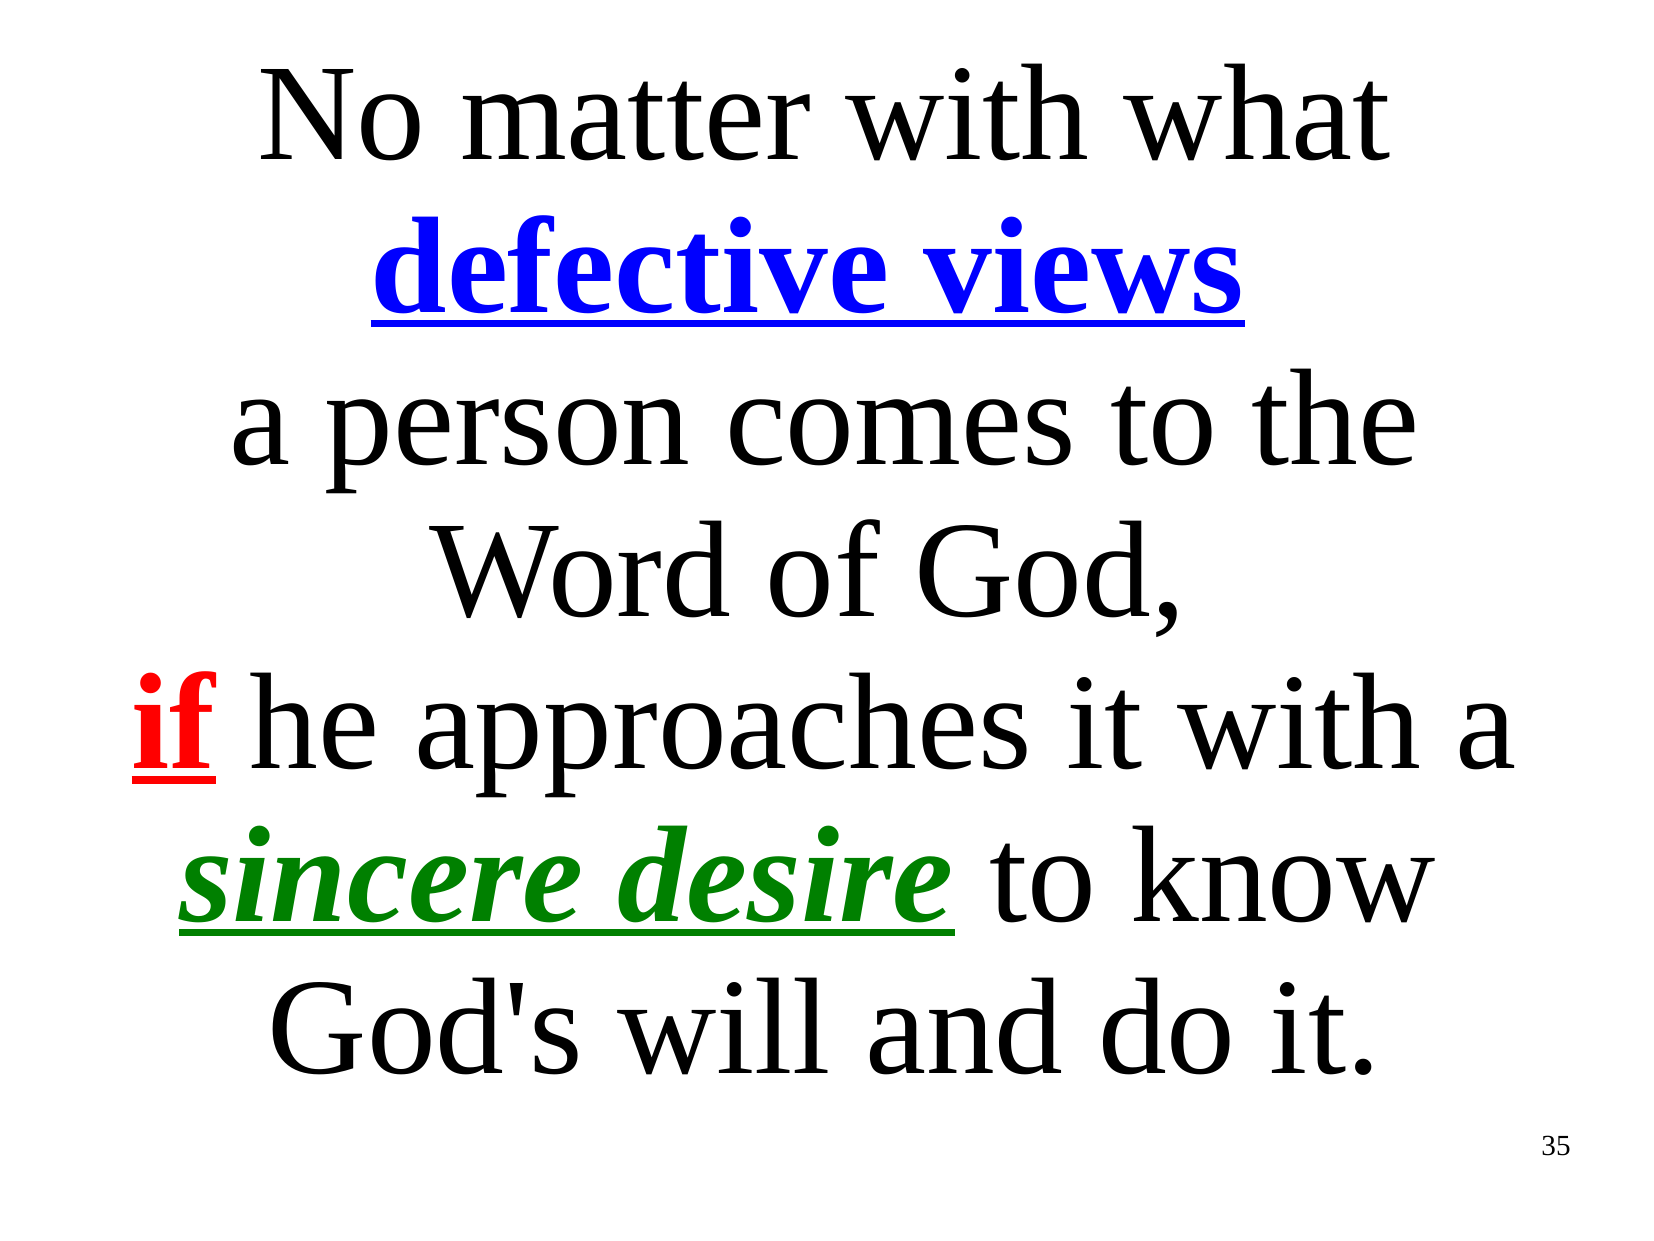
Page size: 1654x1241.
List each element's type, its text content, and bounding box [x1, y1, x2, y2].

list No matter with what defective views a person comes to the Word of God, if he approaches it with a sincere desire to know God's will and do it. [37, 37, 1613, 1201]
